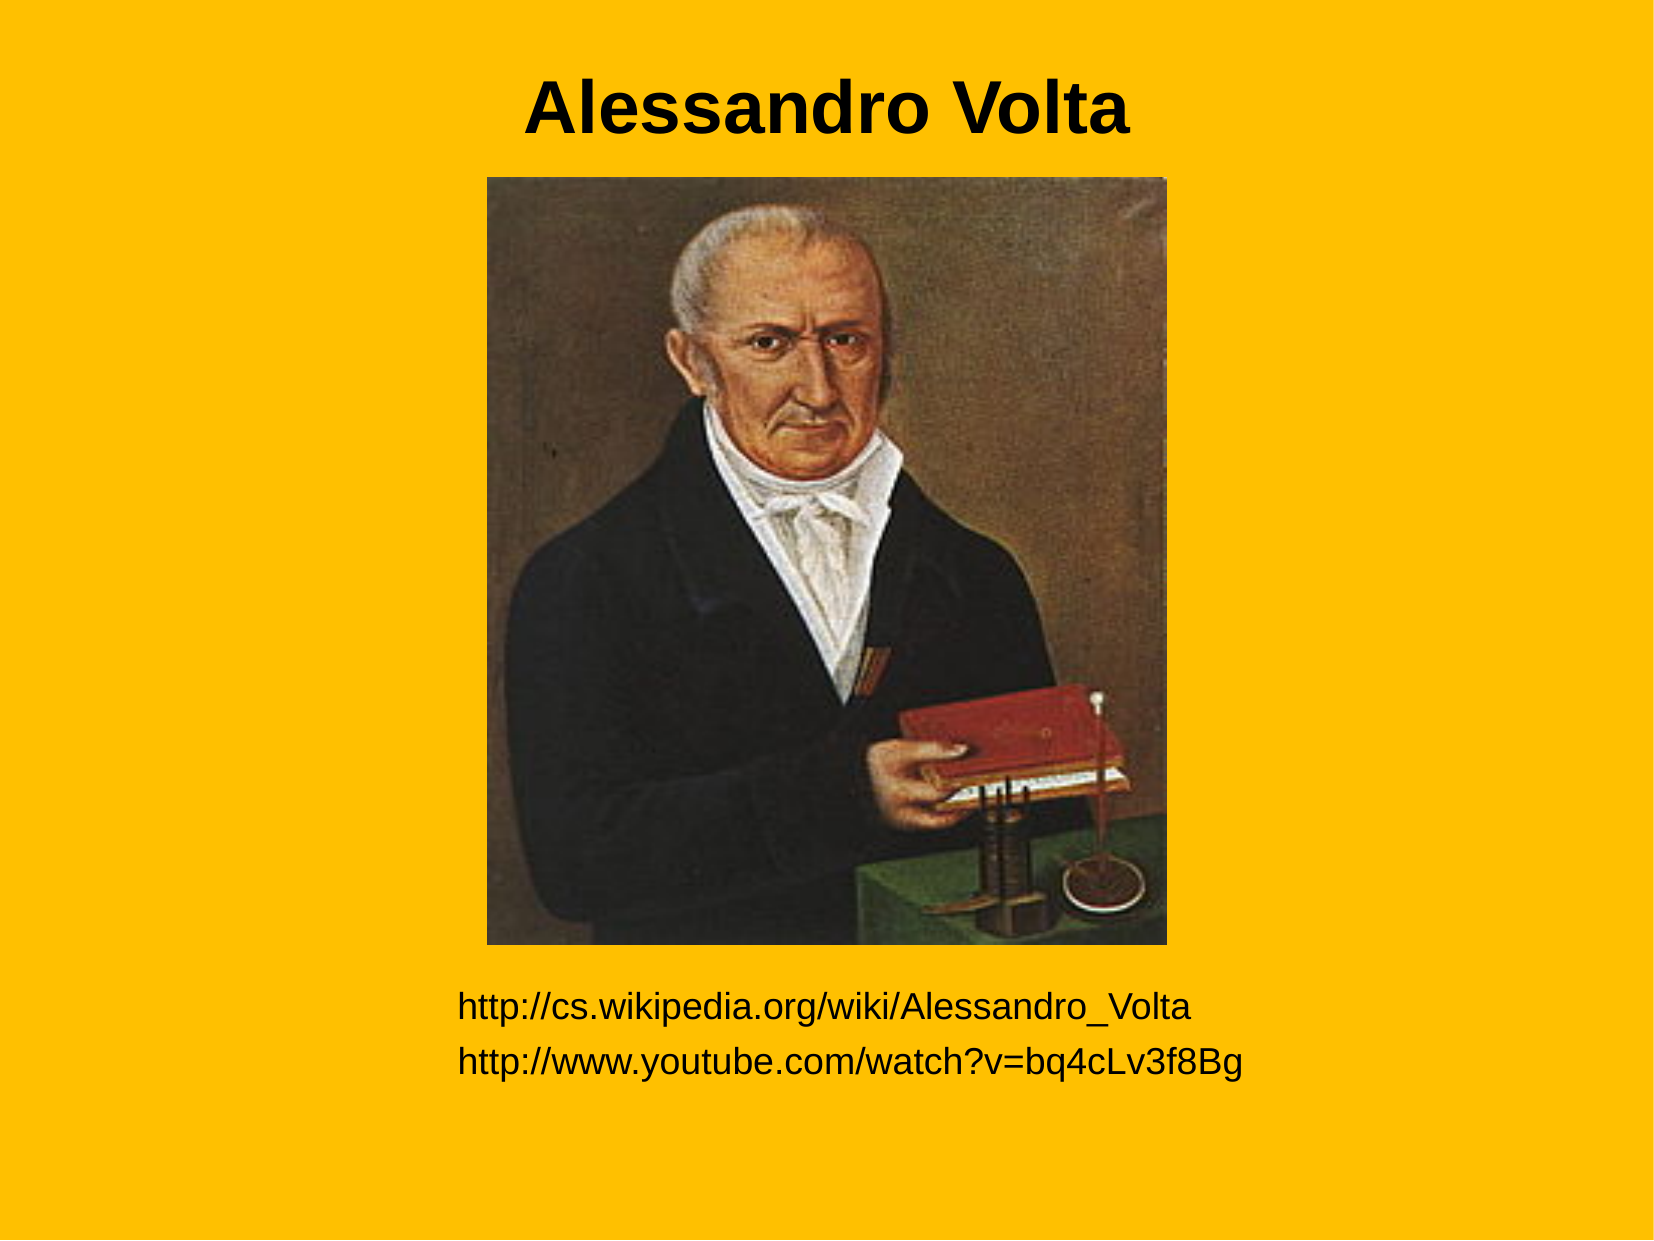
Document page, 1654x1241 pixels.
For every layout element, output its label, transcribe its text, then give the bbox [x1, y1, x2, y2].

title Alessandro Volta [82, 0, 1571, 207]
text_box http://www.youtube.com/watch?v=bq4cLv3f8Bg [442, 1033, 1447, 1133]
picture [487, 177, 1167, 945]
text_box http://cs.wikipedia.org/wiki/Alessandro_Volta [442, 977, 1241, 1077]
